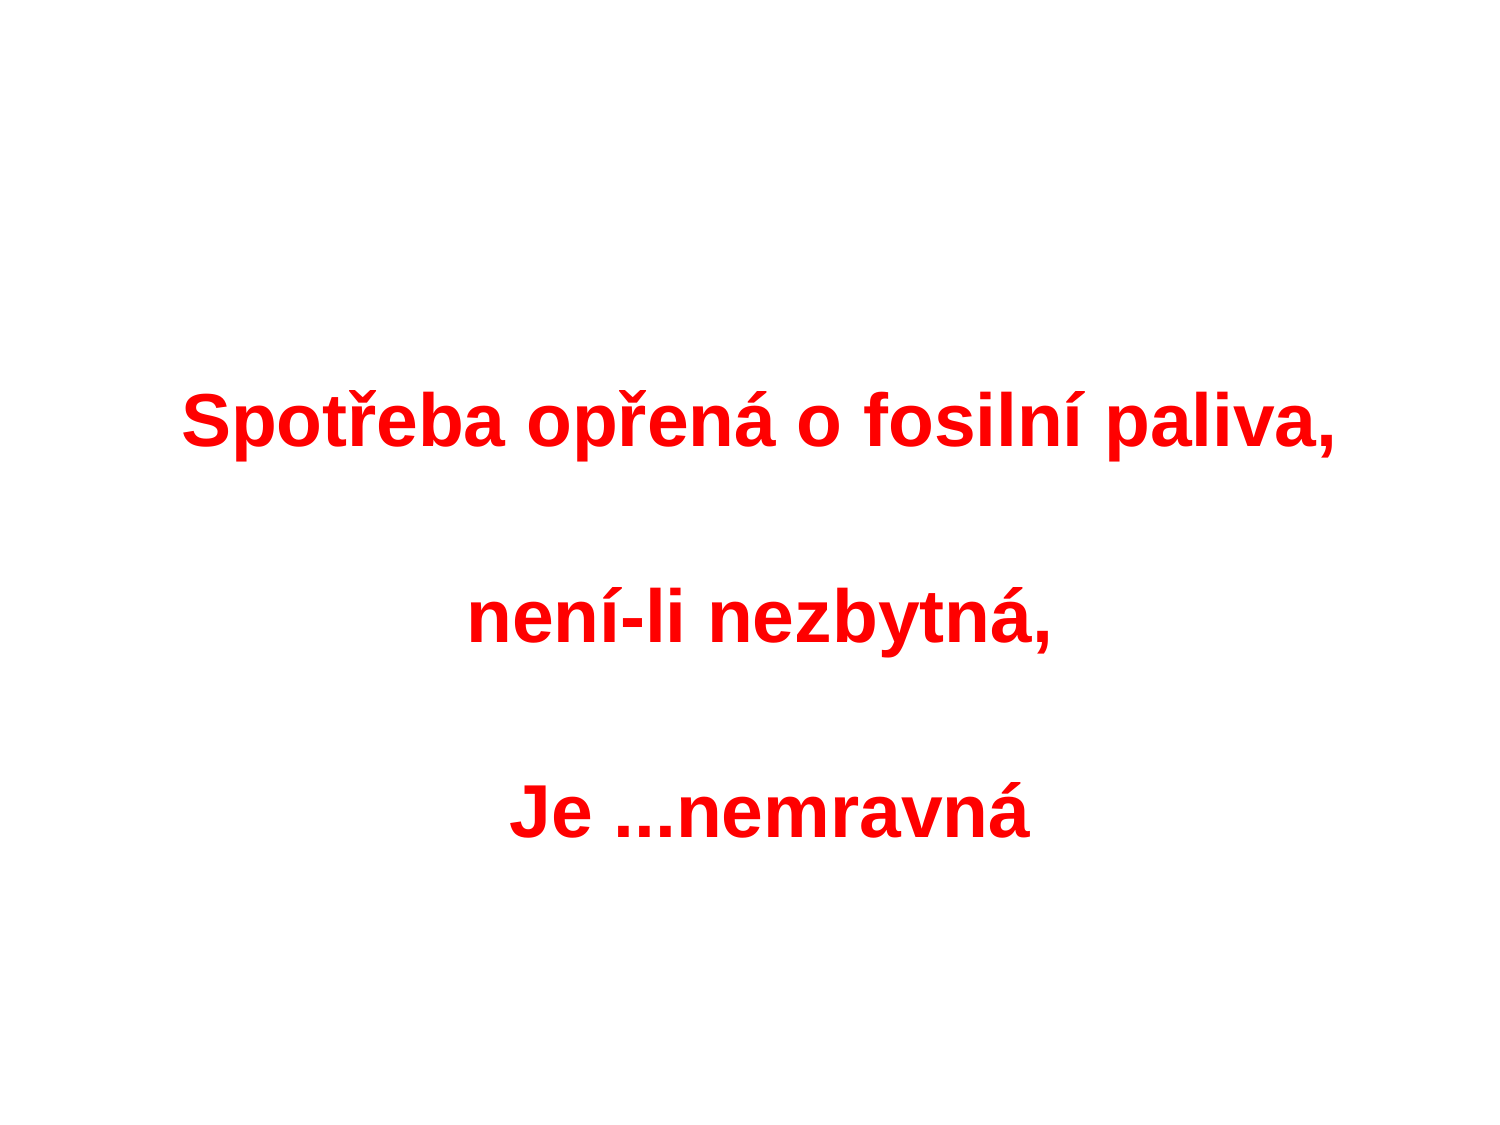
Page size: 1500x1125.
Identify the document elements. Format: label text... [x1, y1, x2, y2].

text_box Spotřeba opřená o fosilní paliva, není-li nezbytná, Je ...nemravná [0, 383, 1500, 854]
